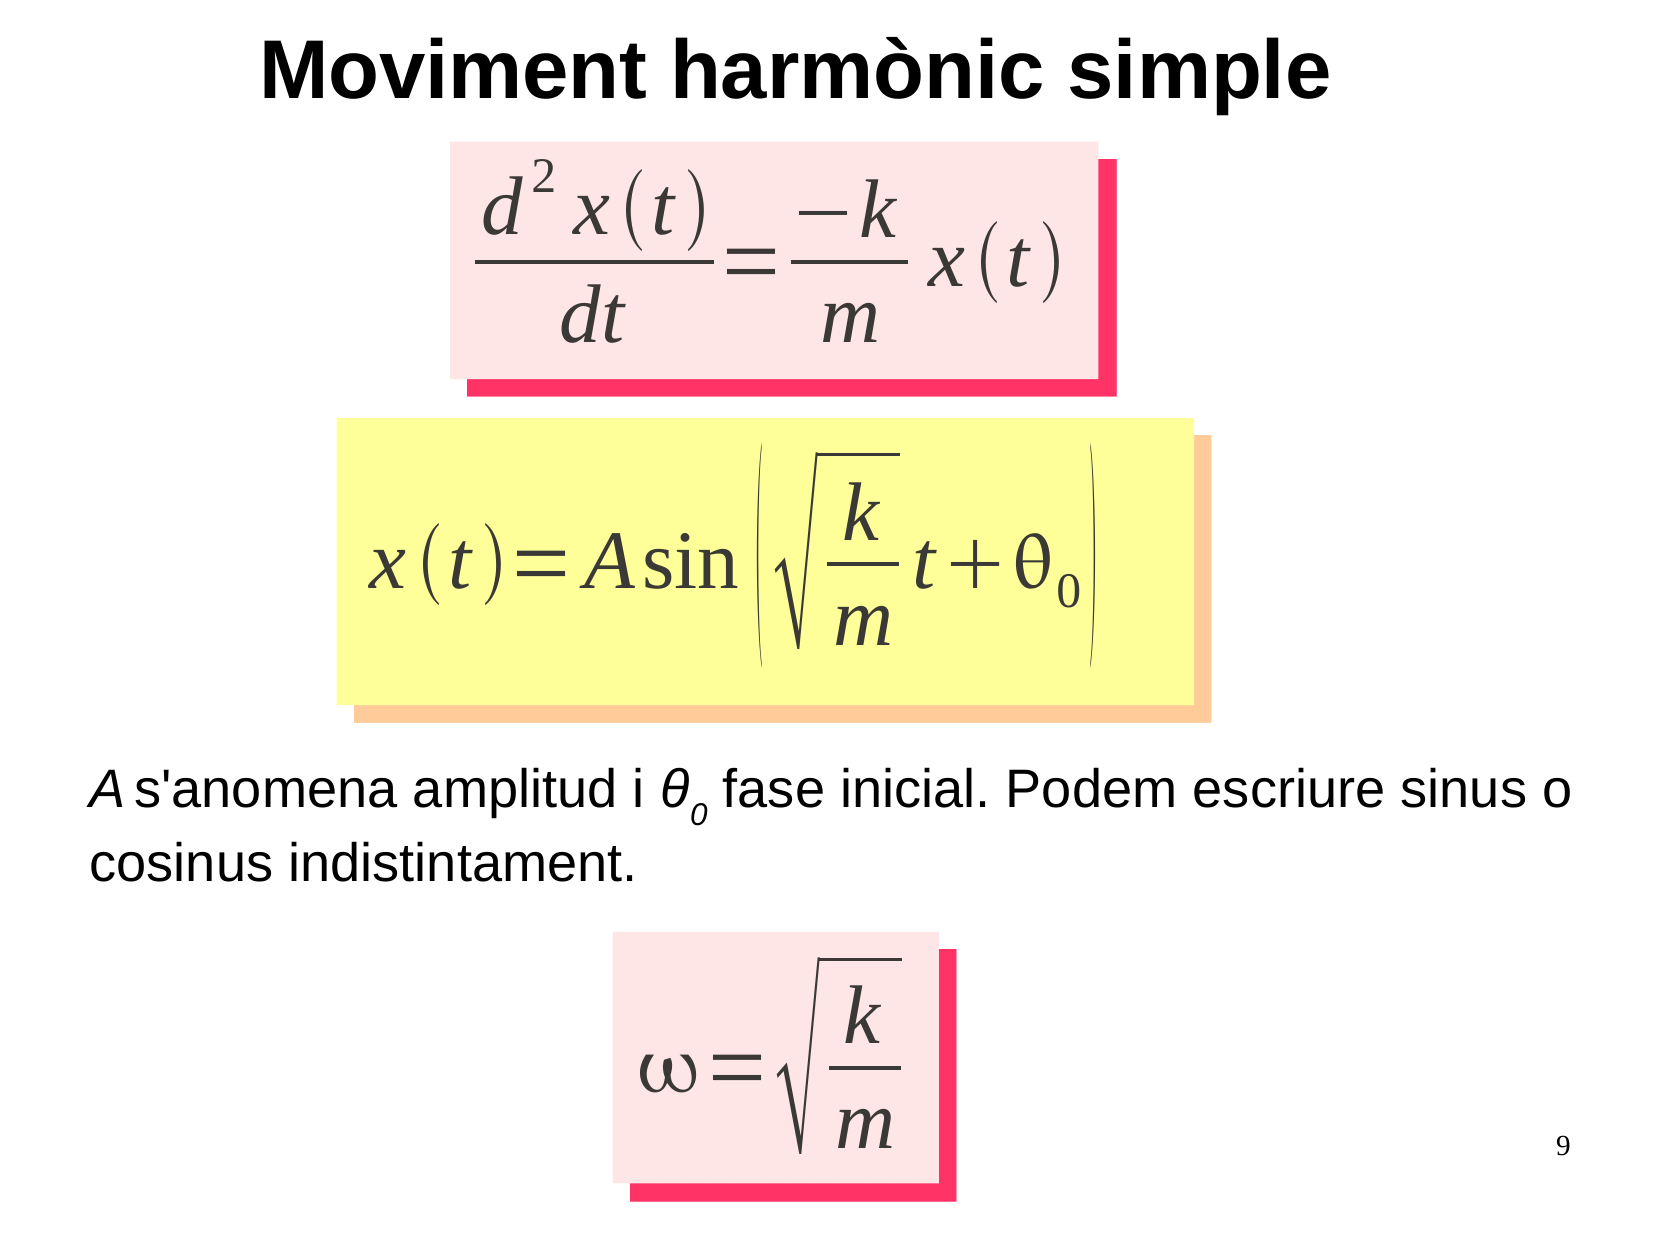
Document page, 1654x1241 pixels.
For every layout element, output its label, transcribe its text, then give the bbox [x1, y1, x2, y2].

text_box [612, 931, 939, 1184]
text_box [450, 141, 1099, 380]
text_box Moviment harmònic simple [244, 16, 1389, 125]
text_box A s'anomena amplitud i θ0 fase inicial. Podem escriure sinus o cosinus indistintament. [74, 751, 1595, 901]
chart [356, 438, 1104, 674]
chart [464, 148, 1072, 361]
text_box [336, 418, 1195, 706]
chart [630, 953, 911, 1167]
